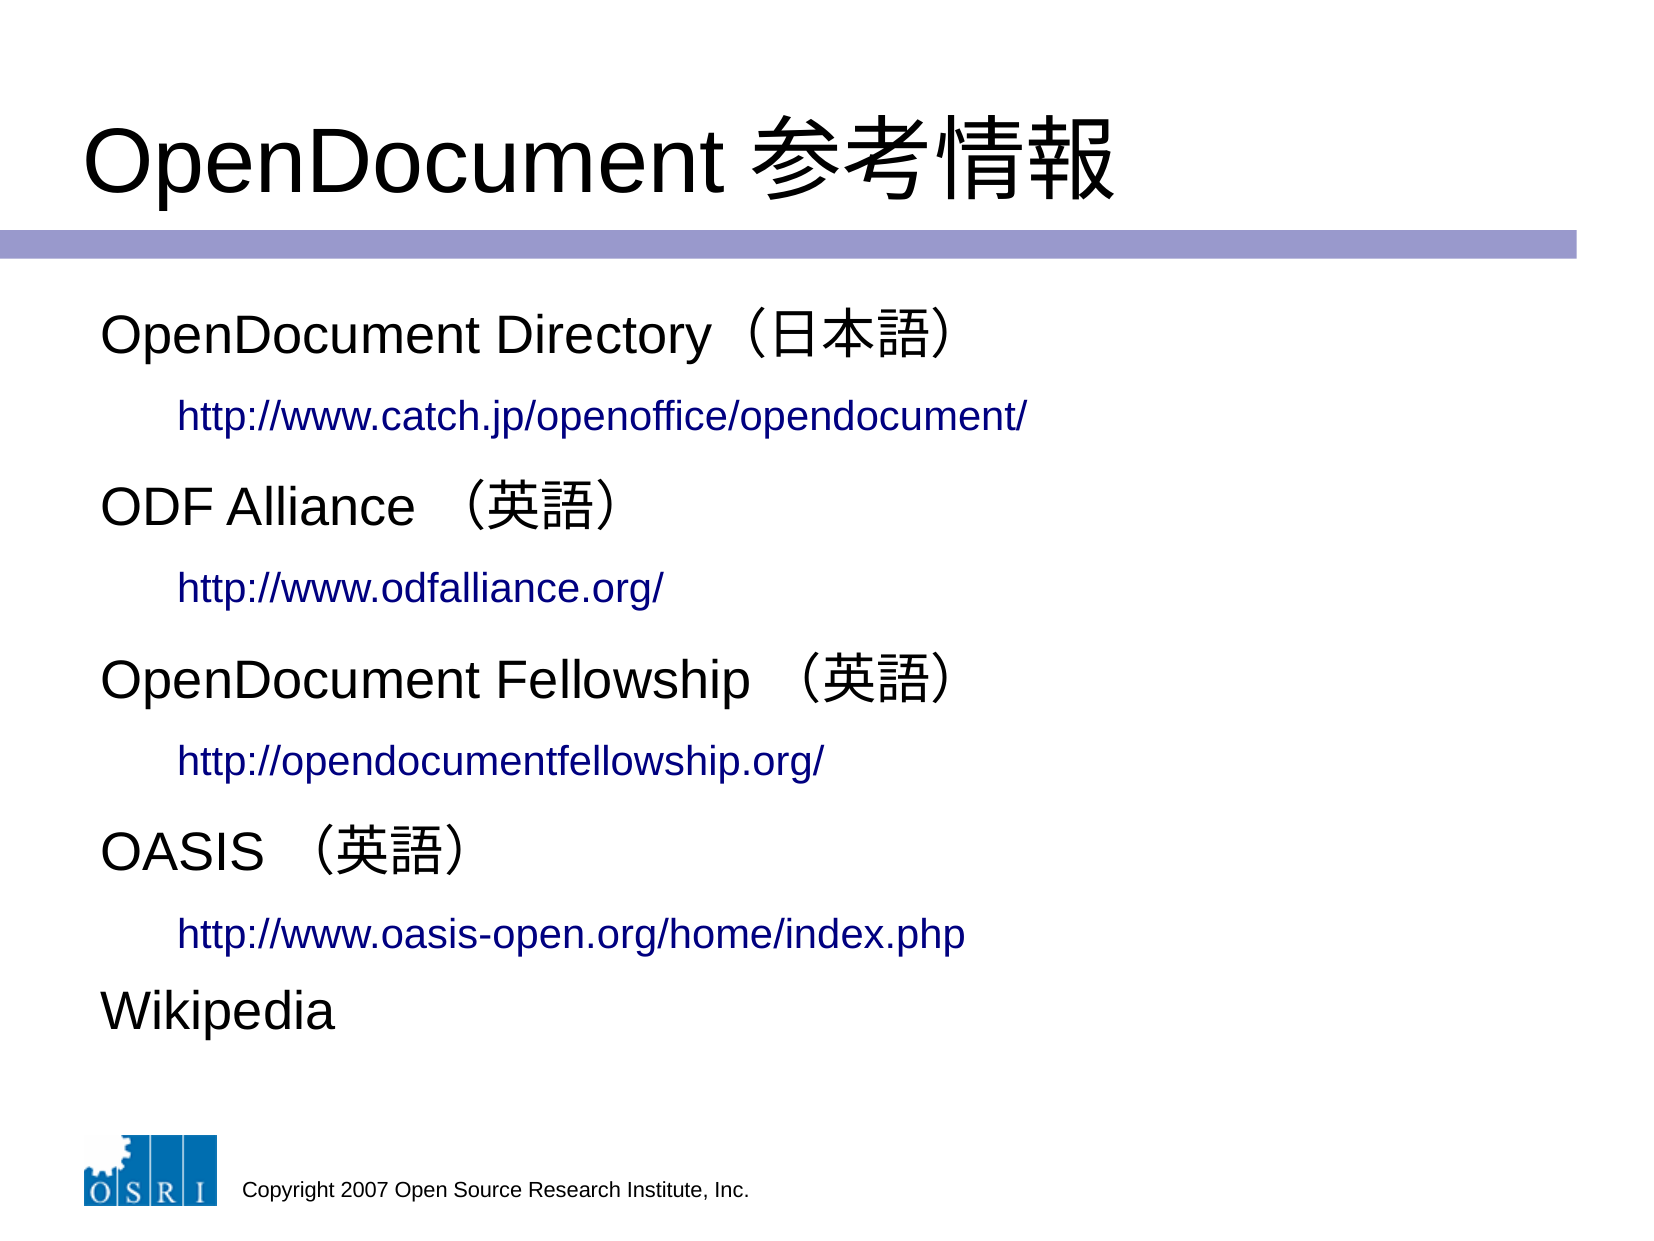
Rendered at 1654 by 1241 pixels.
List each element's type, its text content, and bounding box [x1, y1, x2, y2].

picture [84, 1135, 217, 1206]
title OpenDocument 参考情報 [82, 56, 1571, 250]
list OpenDocument Directory（日本語） http://www.catch.jp/openoffice/opendocument/ ODF Alliance （英語） http://www.odfalliance.org/ OpenDocument Fellowship （英語） http://opendocumentfellowship.org/ OASIS （英語） http://www.oasis-open.org/home/index.php Wikipedia [82, 290, 1571, 1094]
